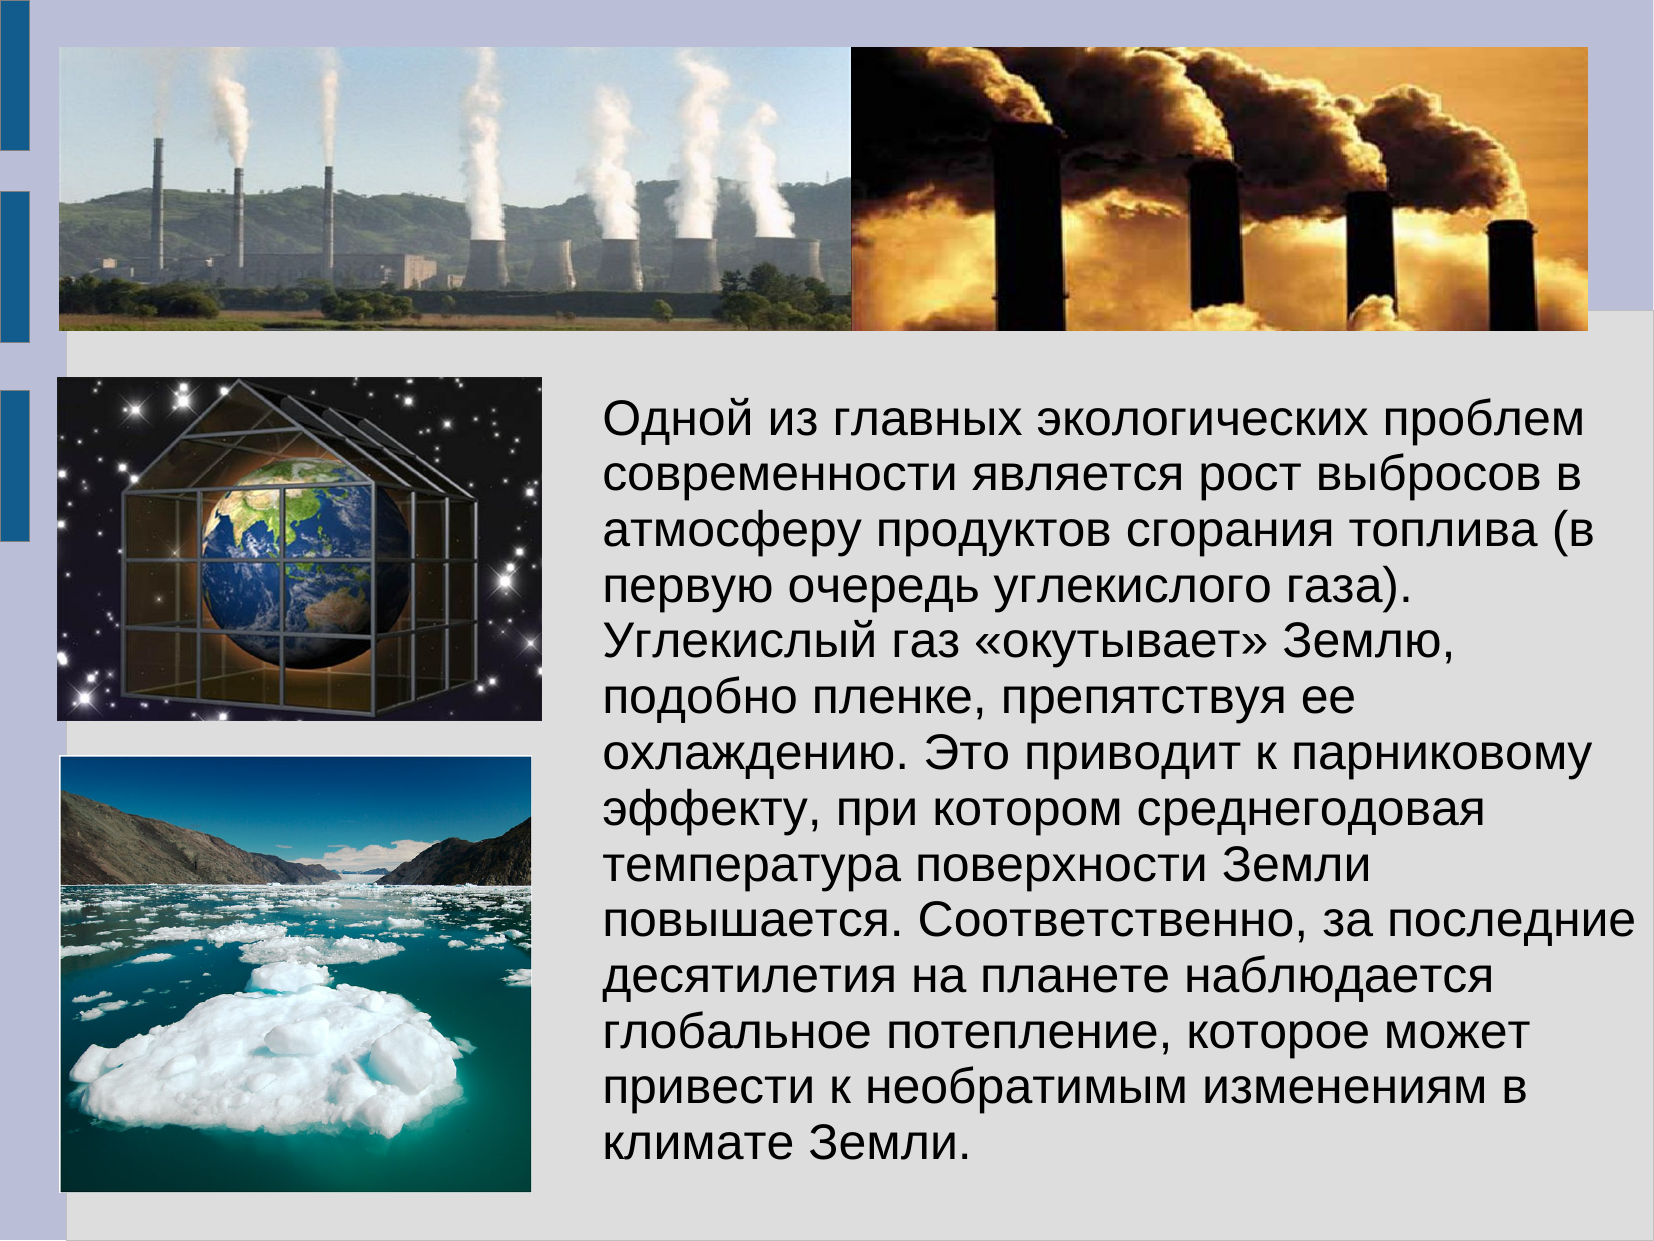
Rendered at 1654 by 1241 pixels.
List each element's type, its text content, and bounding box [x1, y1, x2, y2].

picture [57, 377, 542, 721]
picture [59, 755, 531, 1193]
picture [59, 47, 1588, 331]
list Одной из главных экологических проблем современности является рост выбросов в атмосферу продуктов сгорания топлива (в первую очередь углекислого газа). Углекислый газ «окутывает» Землю, подобно пленке, препятствуя ее охлаждению. Это приводит к парниковому эффекту, при котором среднегодовая температура поверхности Земли повышается. Соответственно, за последние десятилетия на планете наблюдается глобальное потепление, которое может привести к необратимым изменениям в климате Земли. [531, 389, 1642, 1229]
